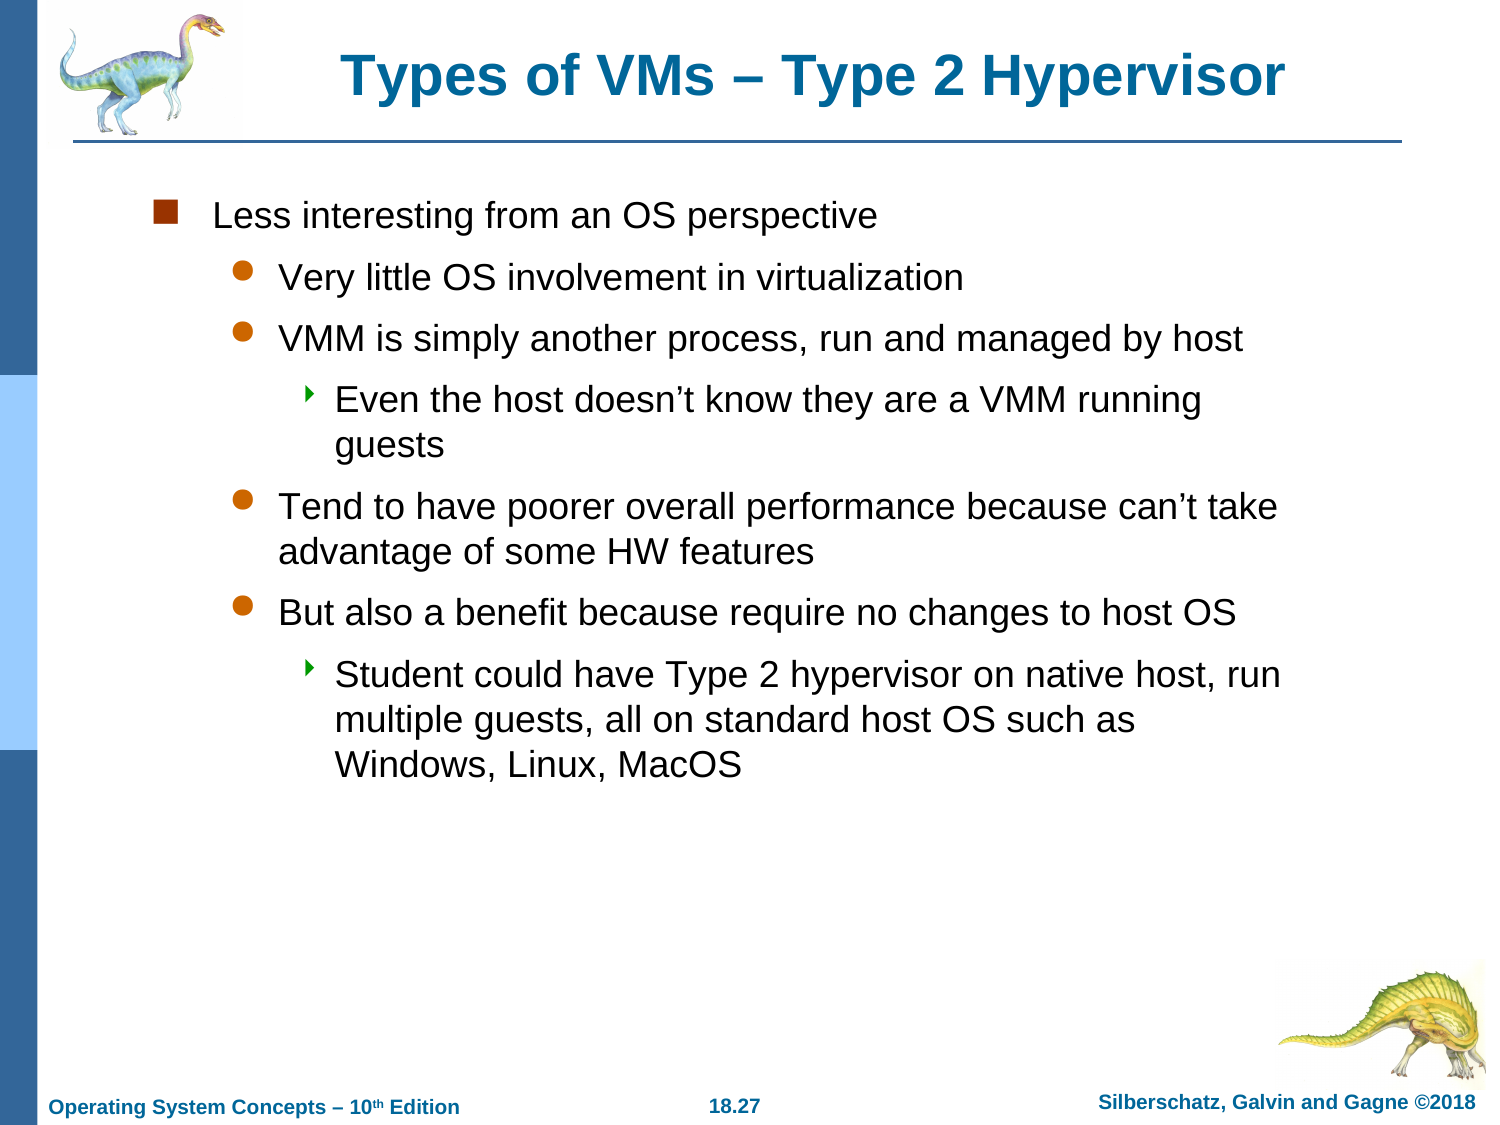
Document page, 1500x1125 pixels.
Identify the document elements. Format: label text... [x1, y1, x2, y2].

title Types of VMs – Type 2 Hypervisor [139, 20, 1490, 115]
list Less interesting from an OS perspective Very little OS involvement in virtualization VMM is simply another process, run and managed by host Even the host doesn’t know they are a VMM running guests Tend to have poorer overall performance because can’t take advantage of some HW features But also a benefit because require no changes to host OS Student could have Type 2 hypervisor on native host, run multiple guests, all on standard host OS such as Windows, Linux, MacOS [141, 183, 1309, 928]
picture [1275, 959, 1486, 1090]
picture [46, 0, 243, 149]
picture [1415, 1094, 1423, 1099]
